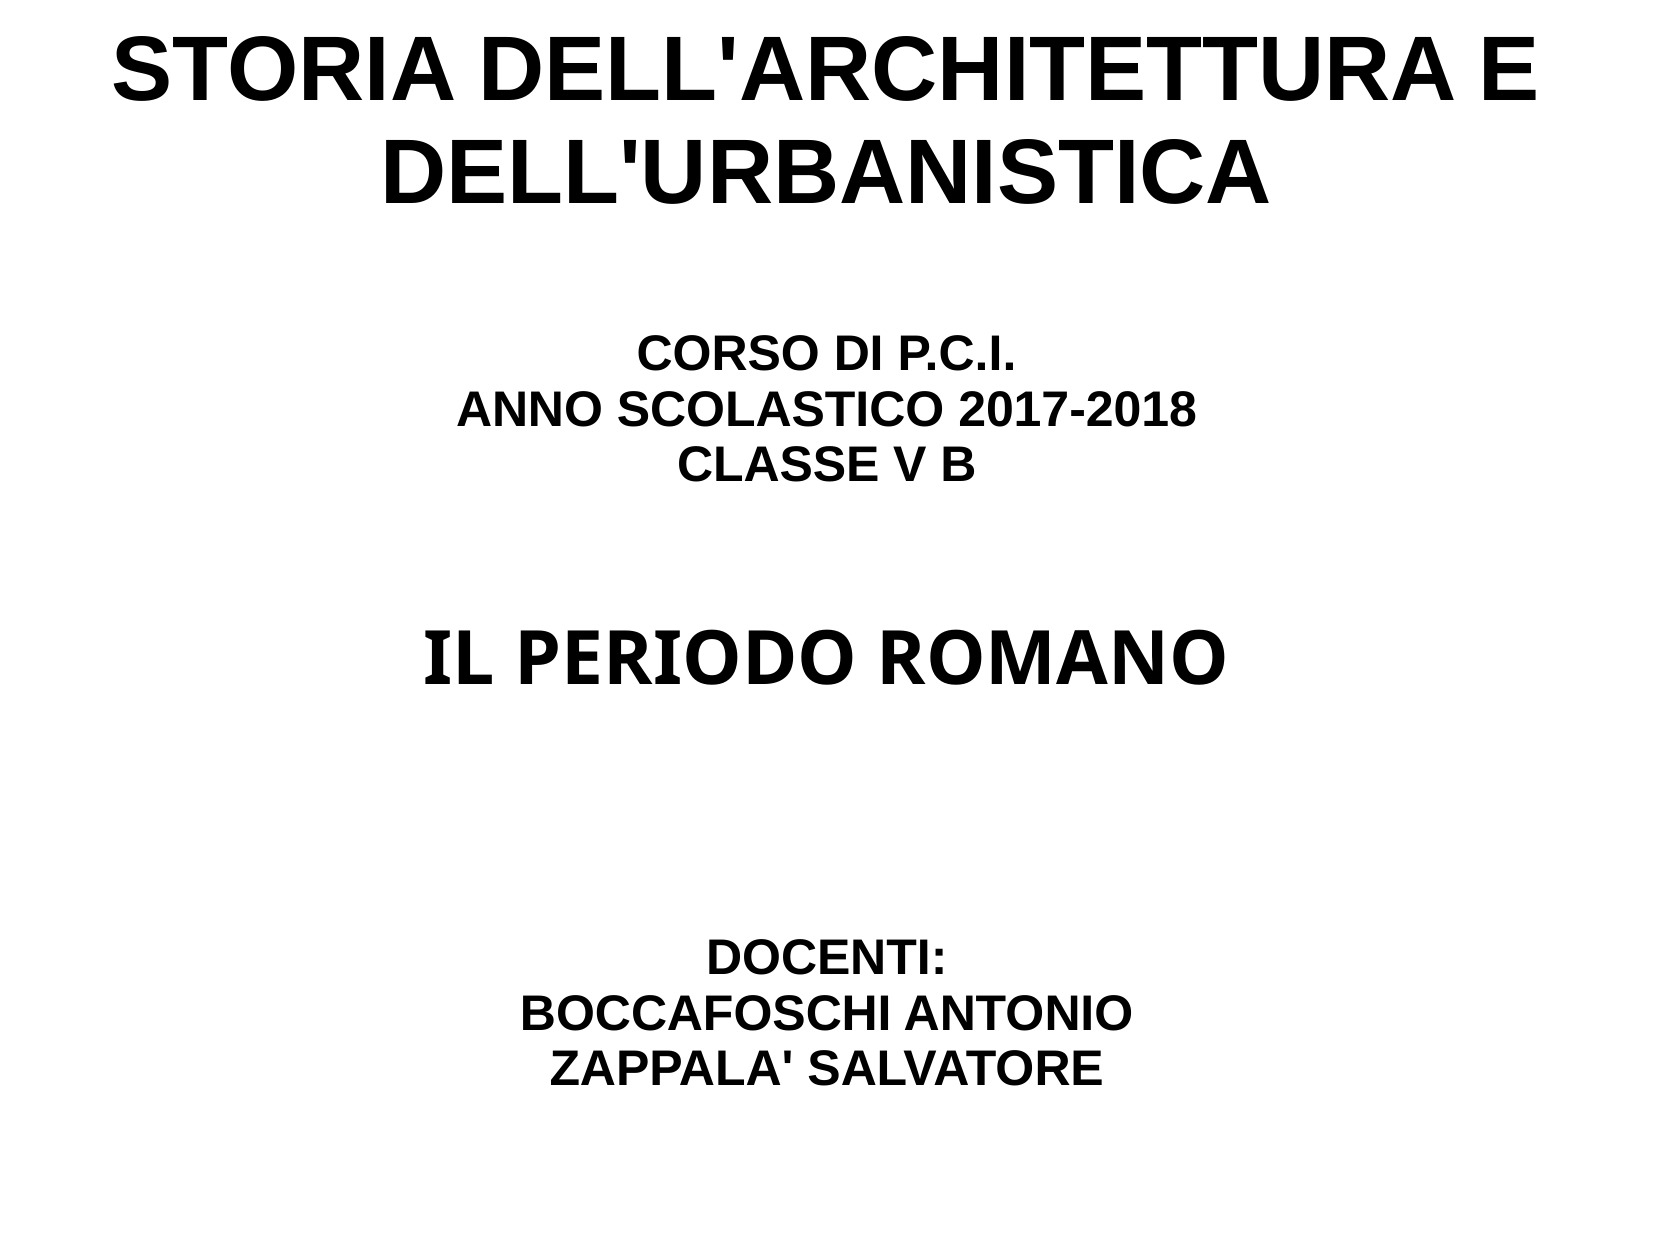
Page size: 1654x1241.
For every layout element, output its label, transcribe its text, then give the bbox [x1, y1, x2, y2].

title STORIA DELL'ARCHITETTURA E DELL'URBANISTICA CORSO DI P.C.I. ANNO SCOLASTICO 2017-2018 CLASSE V B IL PERIODO ROMANO DOCENTI: BOCCAFOSCHI ANTONIO ZAPPALA' SALVATORE [0, 11, 1654, 1103]
